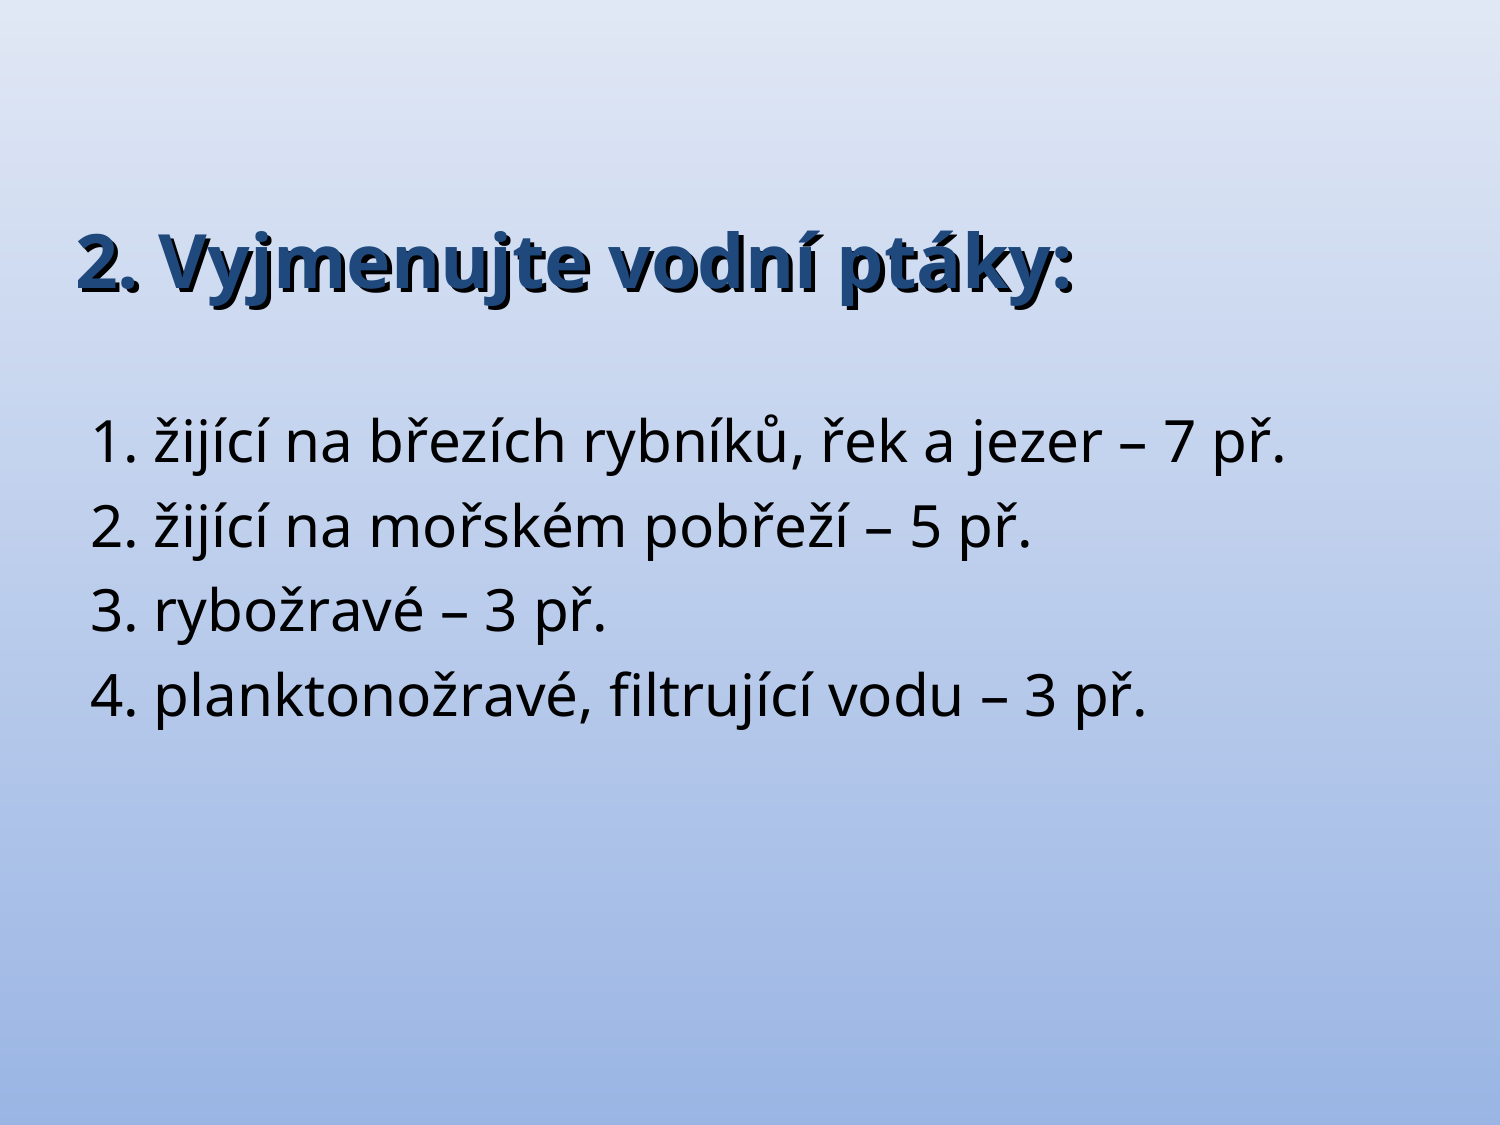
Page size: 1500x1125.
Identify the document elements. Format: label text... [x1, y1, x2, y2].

title 2. Vyjmenujte vodní ptáky: [75, 115, 1426, 304]
list 1. žijící na březích rybníků, řek a jezer – 7 př. 2. žijící na mořském pobřeží – 5 př. 3. rybožravé – 3 př. 4. planktonožravé, filtrující vodu – 3 př. [75, 317, 1426, 1038]
